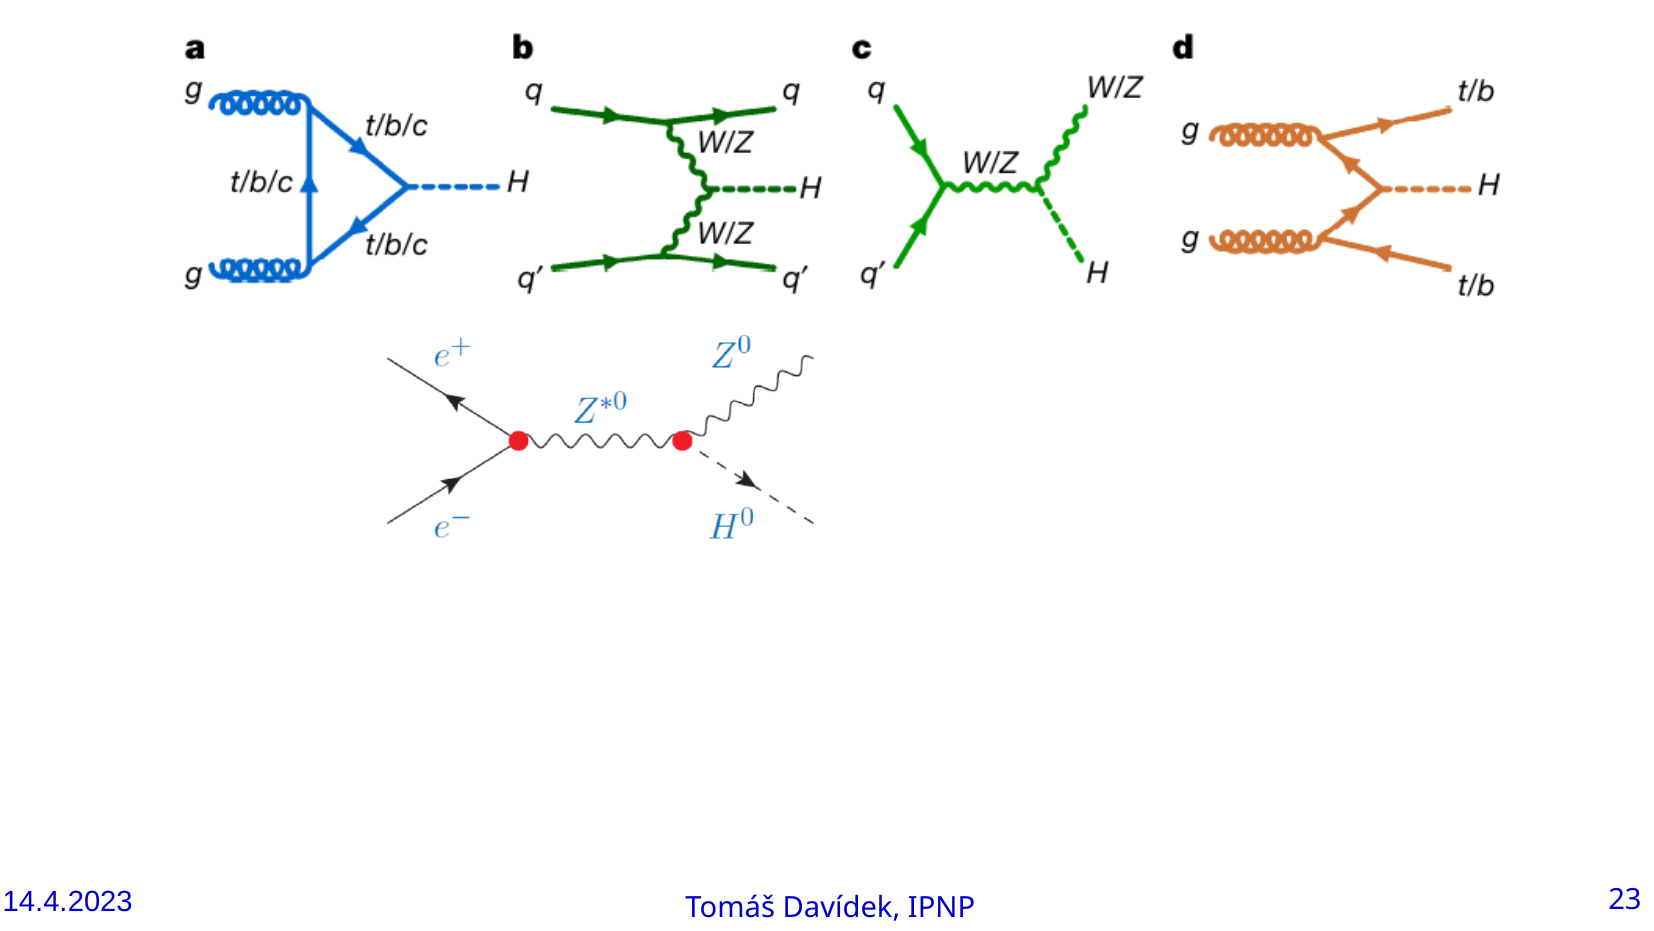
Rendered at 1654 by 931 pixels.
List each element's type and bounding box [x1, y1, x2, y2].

picture [151, 29, 1506, 313]
picture [354, 324, 842, 550]
